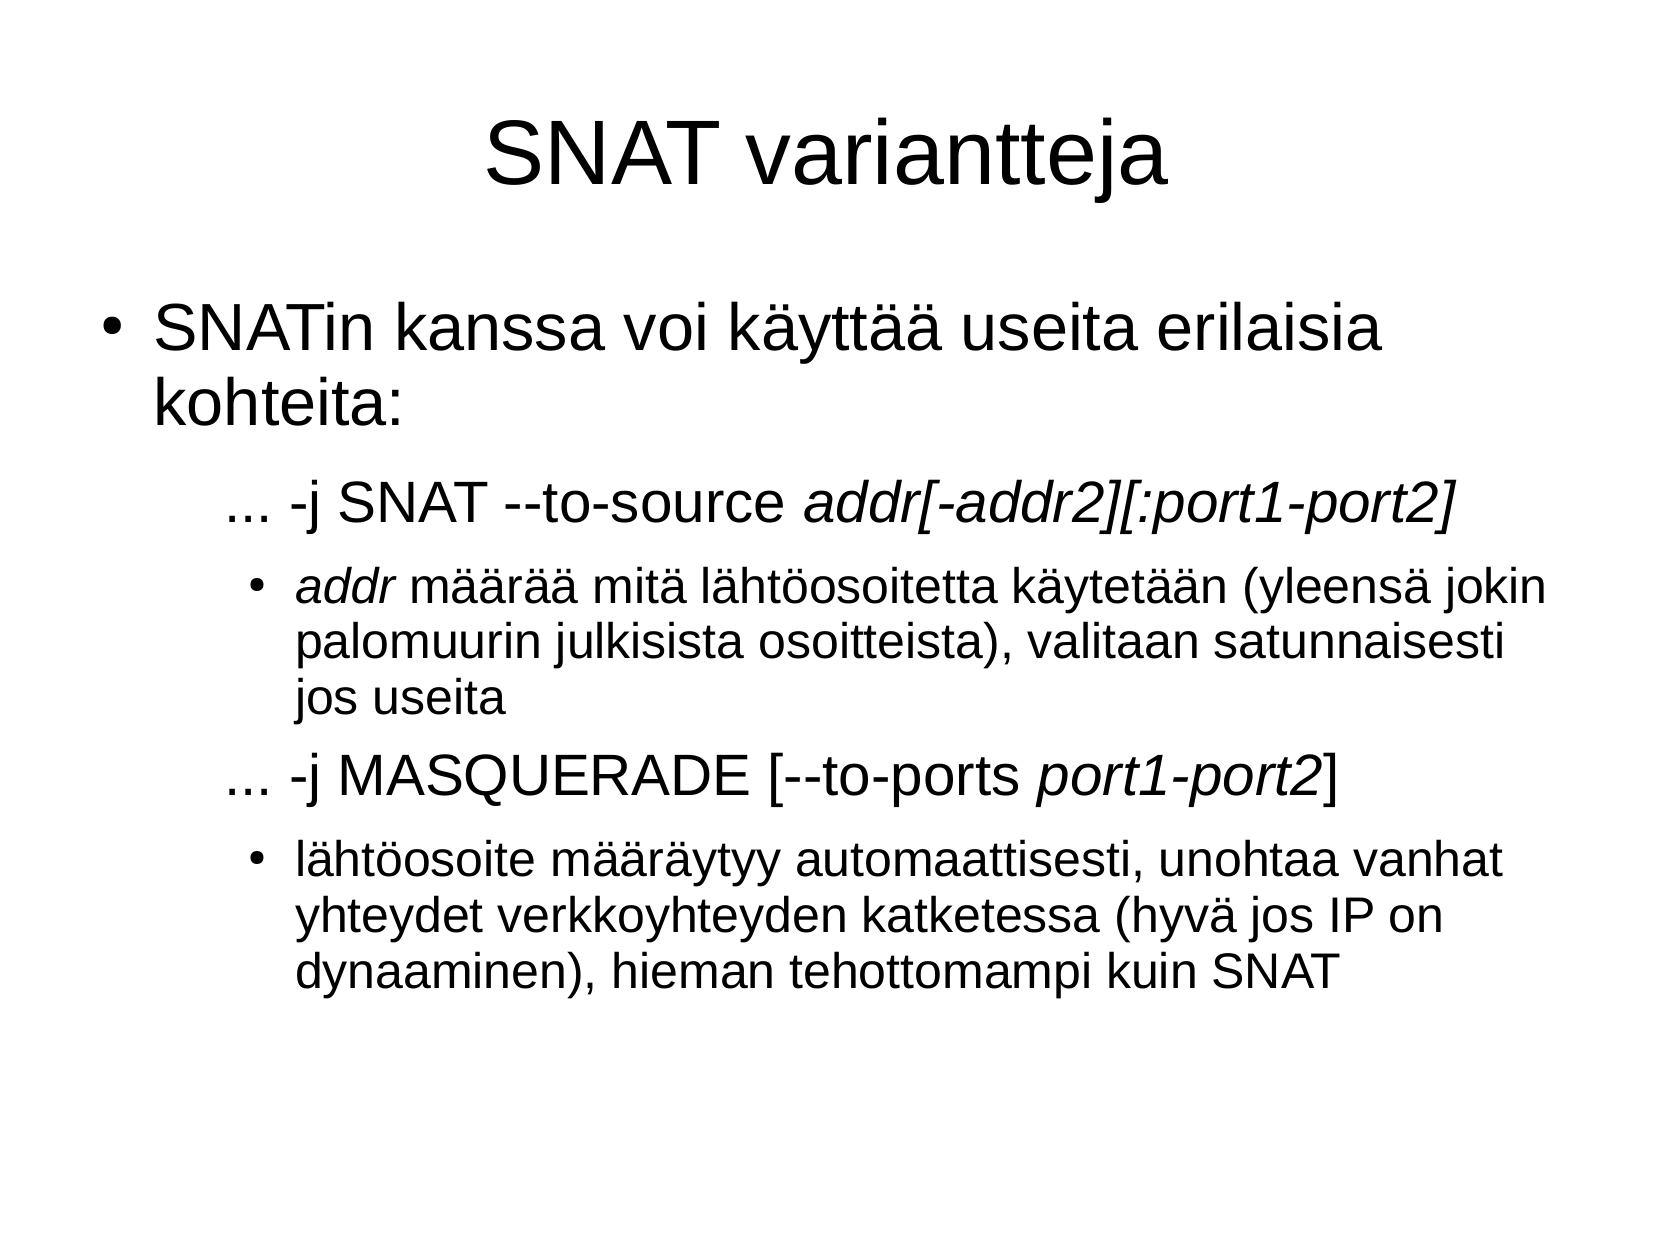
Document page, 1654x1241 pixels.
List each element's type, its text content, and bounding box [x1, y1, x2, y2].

list SNATin kanssa voi käyttää useita erilaisia kohteita: ... -j SNAT --to-source addr[-addr2][:port1-port2] addr määrää mitä lähtöosoitetta käytetään (yleensä jokin palomuurin julkisista osoitteista), valitaan satunnaisesti jos useita ... -j MASQUERADE [--to-ports port1-port2] lähtöosoite määräytyy automaattisesti, unohtaa vanhat yhteydet verkkoyhteyden katketessa (hyvä jos IP on dynaaminen), hieman tehottomampi kuin SNAT [82, 290, 1571, 1010]
title SNAT variantteja [82, 49, 1571, 257]
